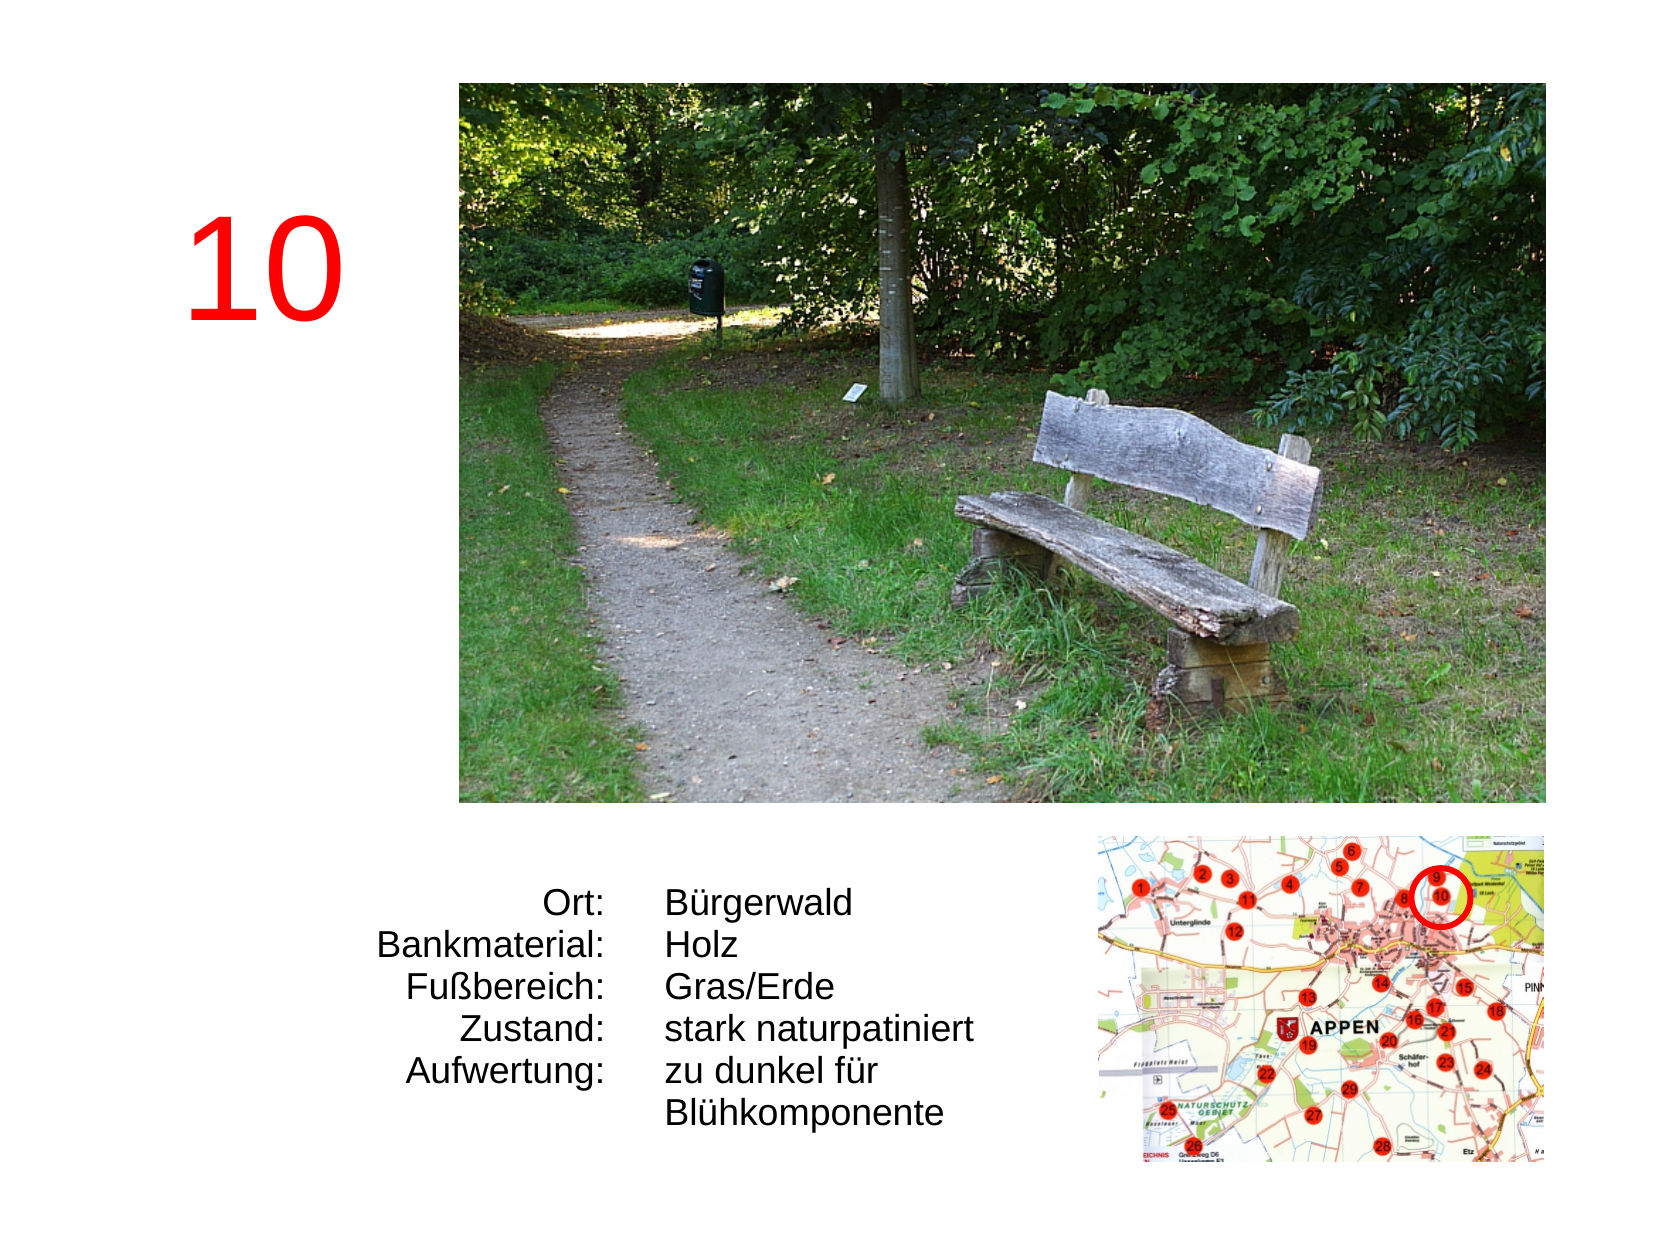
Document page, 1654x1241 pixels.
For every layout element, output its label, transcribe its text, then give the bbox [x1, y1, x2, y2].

text_box 10 [165, 177, 428, 360]
text_box Ort: Bürgerwald Bankmaterial: Holz Fußbereich: Gras/Erde Zustand: stark naturpatiniert Aufwertung: zu dunkel für Blühkomponente [354, 873, 1548, 1184]
picture [1098, 836, 1544, 1162]
picture [459, 83, 1546, 803]
